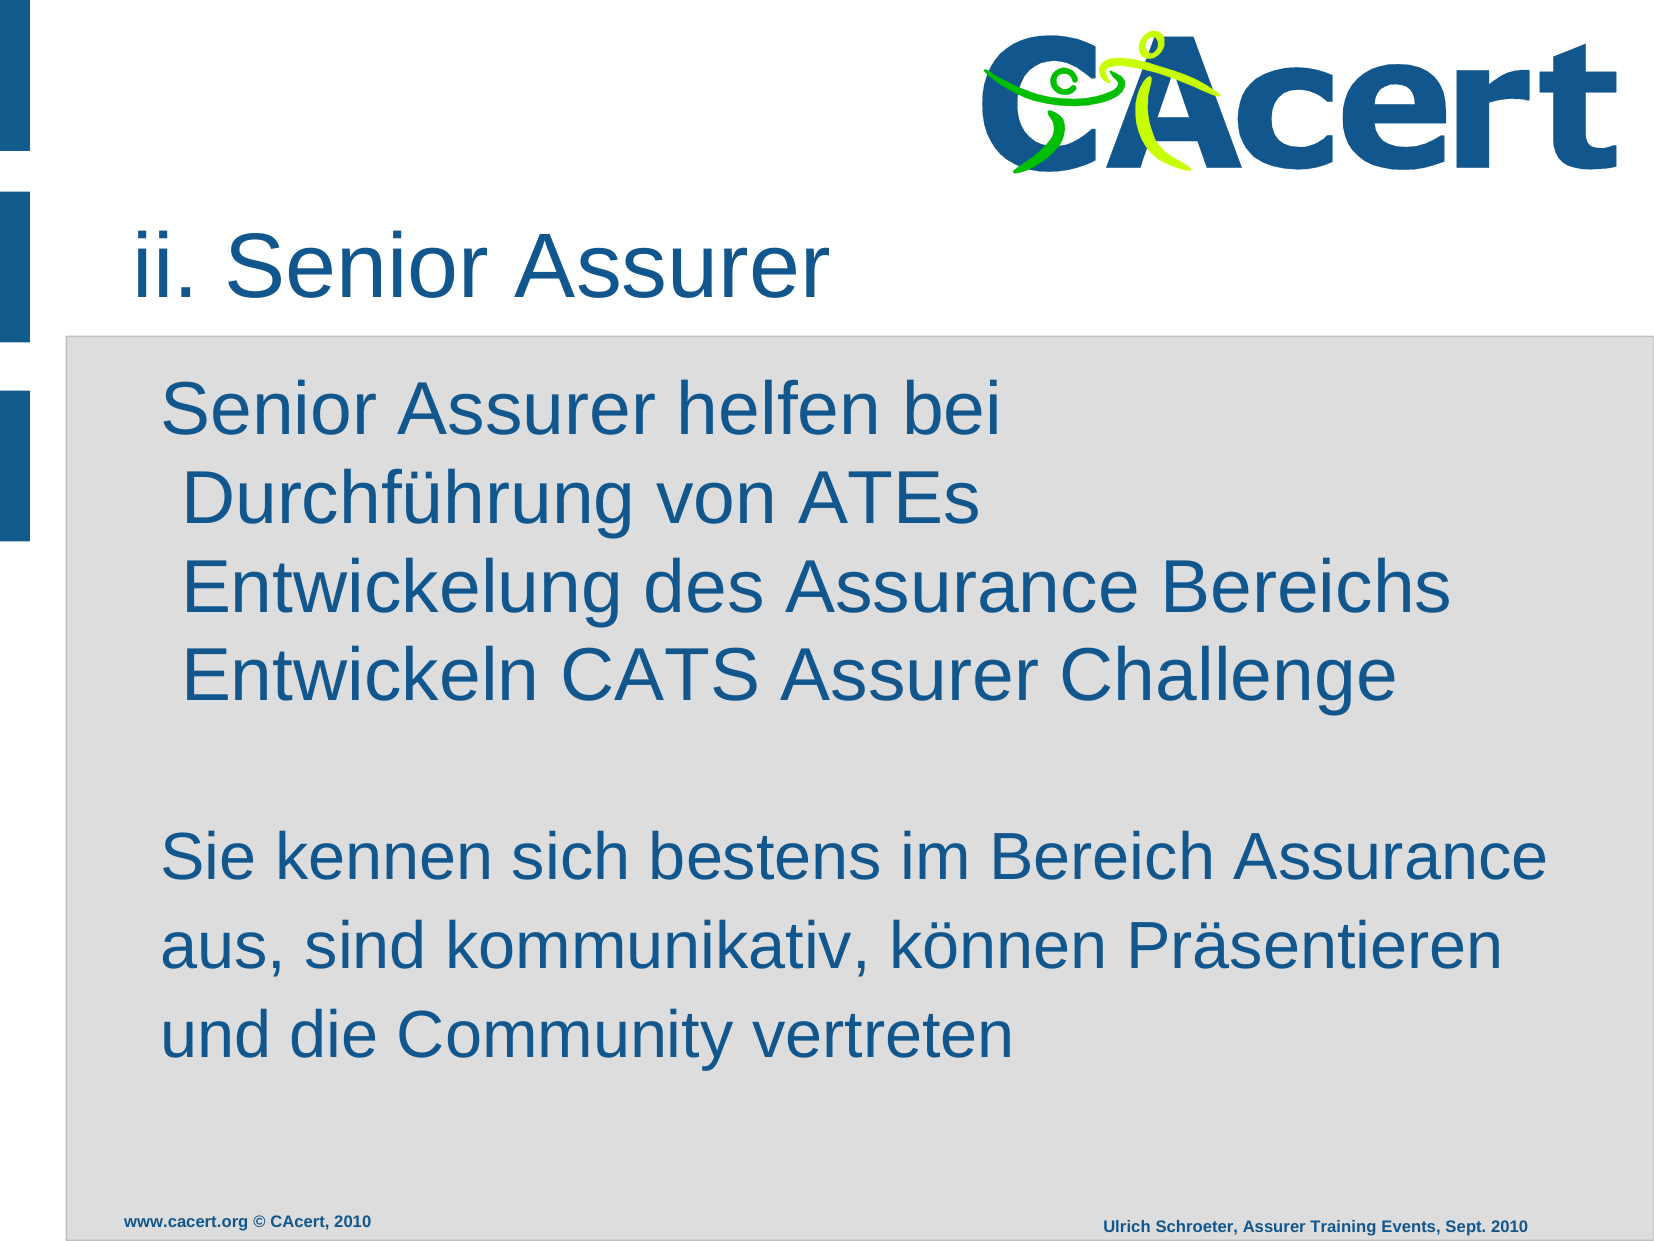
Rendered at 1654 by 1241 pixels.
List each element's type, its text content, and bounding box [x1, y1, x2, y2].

text_box ii. Senior Assurer [118, 206, 847, 325]
text_box Senior Assurer helfen bei Durchführung von ATEs Entwickelung des Assurance Bereichs Entwickeln CATS Assurer Challenge Sie kennen sich bestens im Bereich Assurance aus, sind kommunikativ, können Präsentieren und die Community vertreten [145, 354, 1625, 1080]
